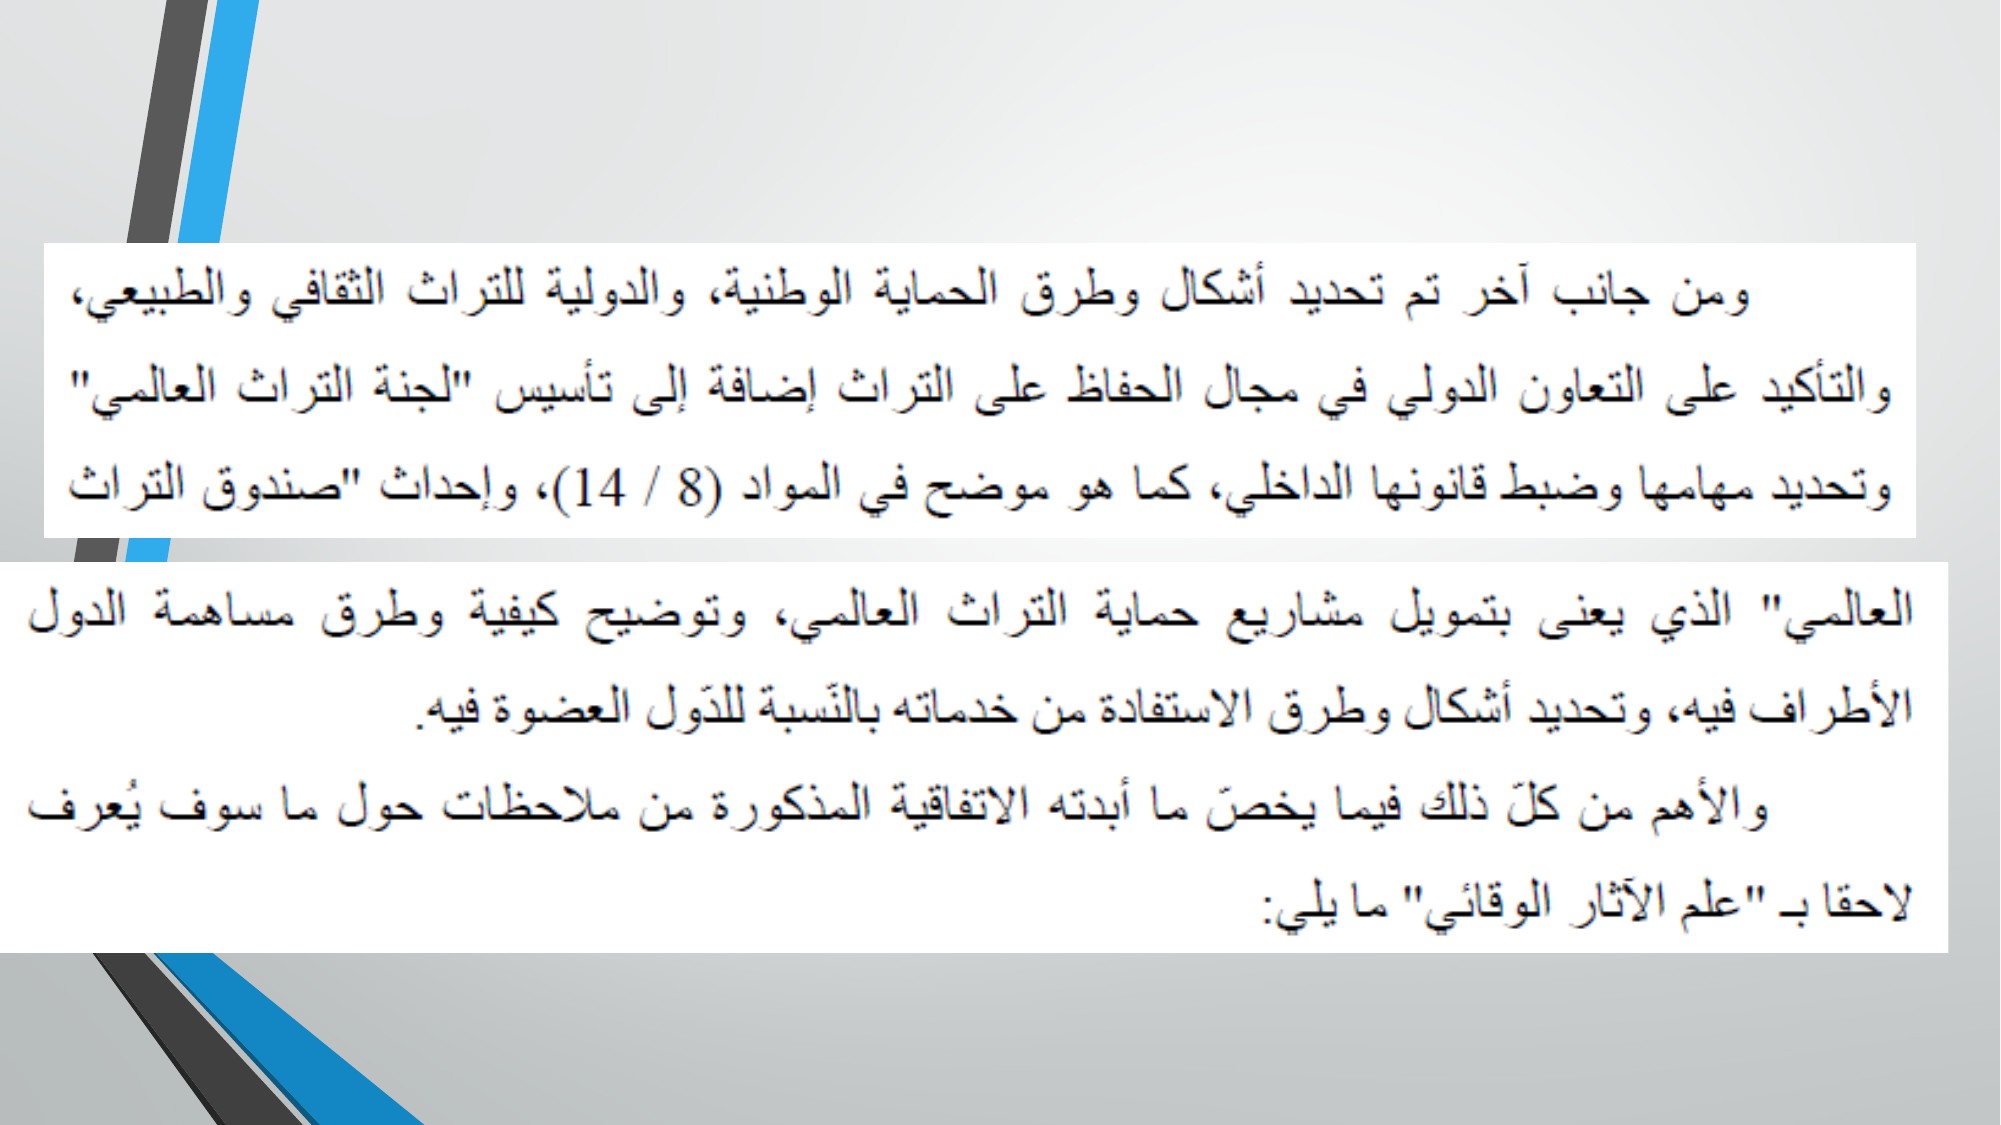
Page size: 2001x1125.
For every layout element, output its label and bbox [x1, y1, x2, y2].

picture [0, 562, 1949, 953]
picture [44, 243, 1917, 538]
